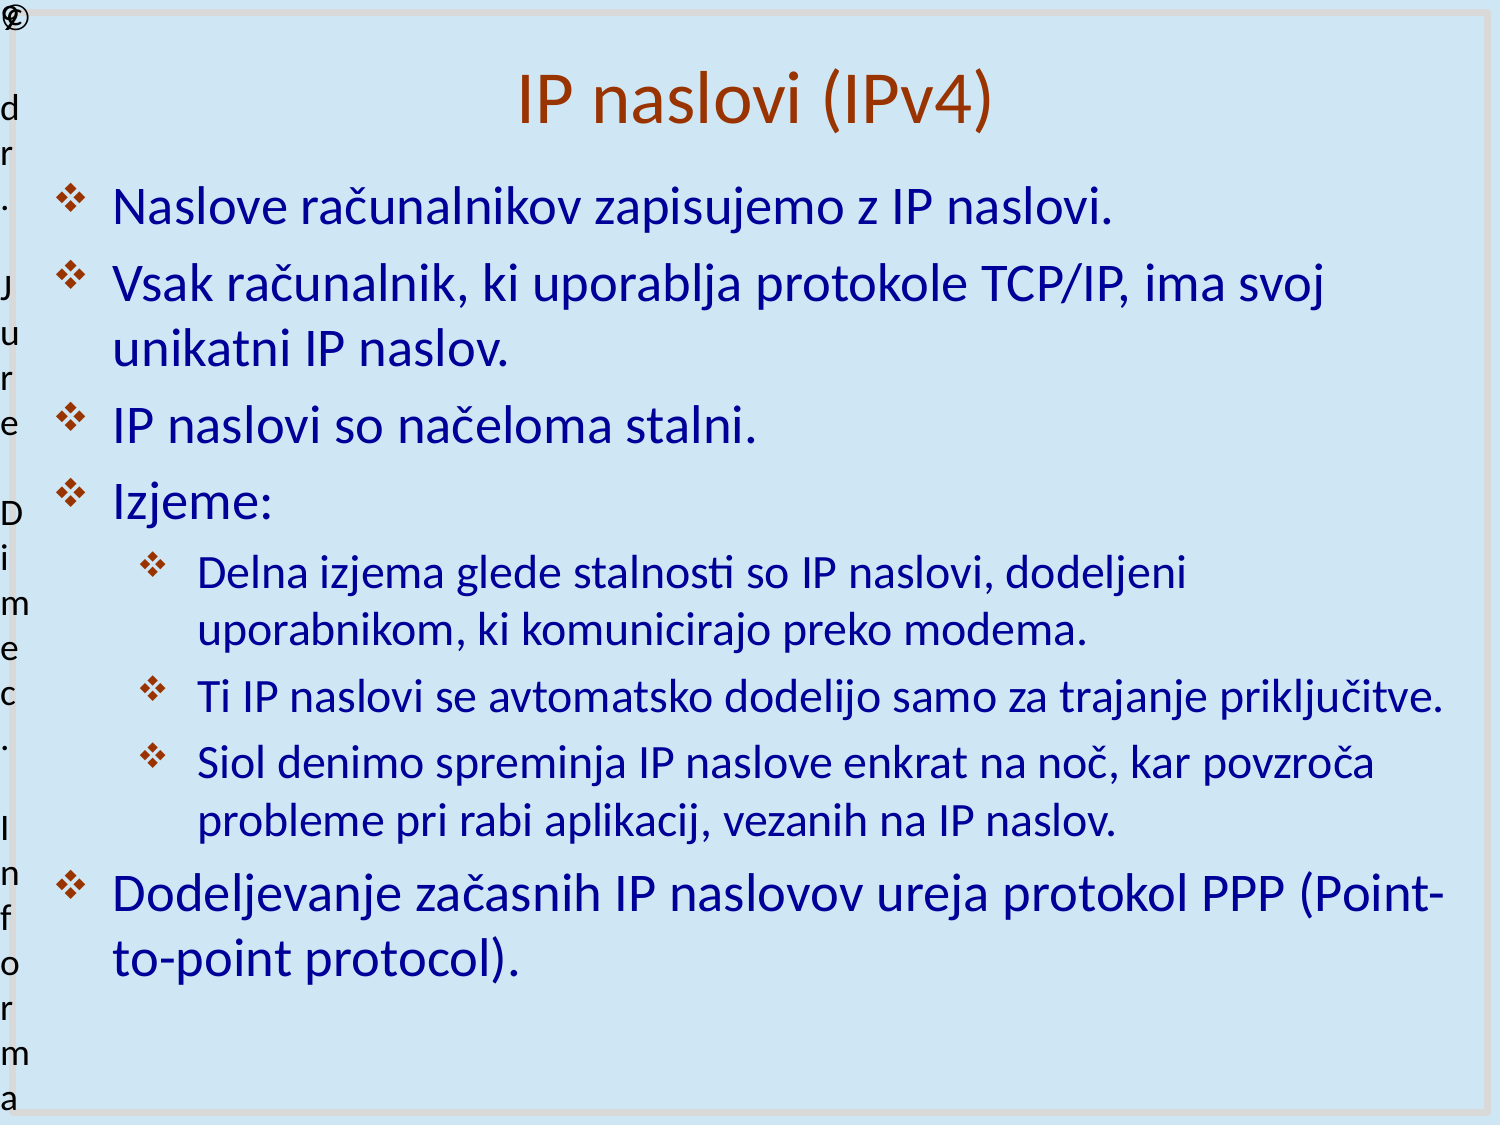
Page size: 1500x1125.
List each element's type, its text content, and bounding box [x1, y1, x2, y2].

list Naslove računalnikov zapisujemo z IP naslovi. Vsak računalnik, ki uporablja protokole TCP/IP, ima svoj unikatni IP naslov. IP naslovi so načeloma stalni. Izjeme: Delna izjema glede stalnosti so IP naslovi, dodeljeni uporabnikom, ki komunicirajo preko modema. Ti IP naslovi se avtomatsko dodelijo samo za trajanje priključitve. Siol denimo spreminja IP naslove enkrat na noč, kar povzroča probleme pri rabi aplikacij, vezanih na IP naslov. Dodeljevanje začasnih IP naslovov ureja protokol PPP (Point-to-point protocol). [37, 162, 1475, 1050]
title IP naslovi (IPv4) [37, 37, 1475, 150]
